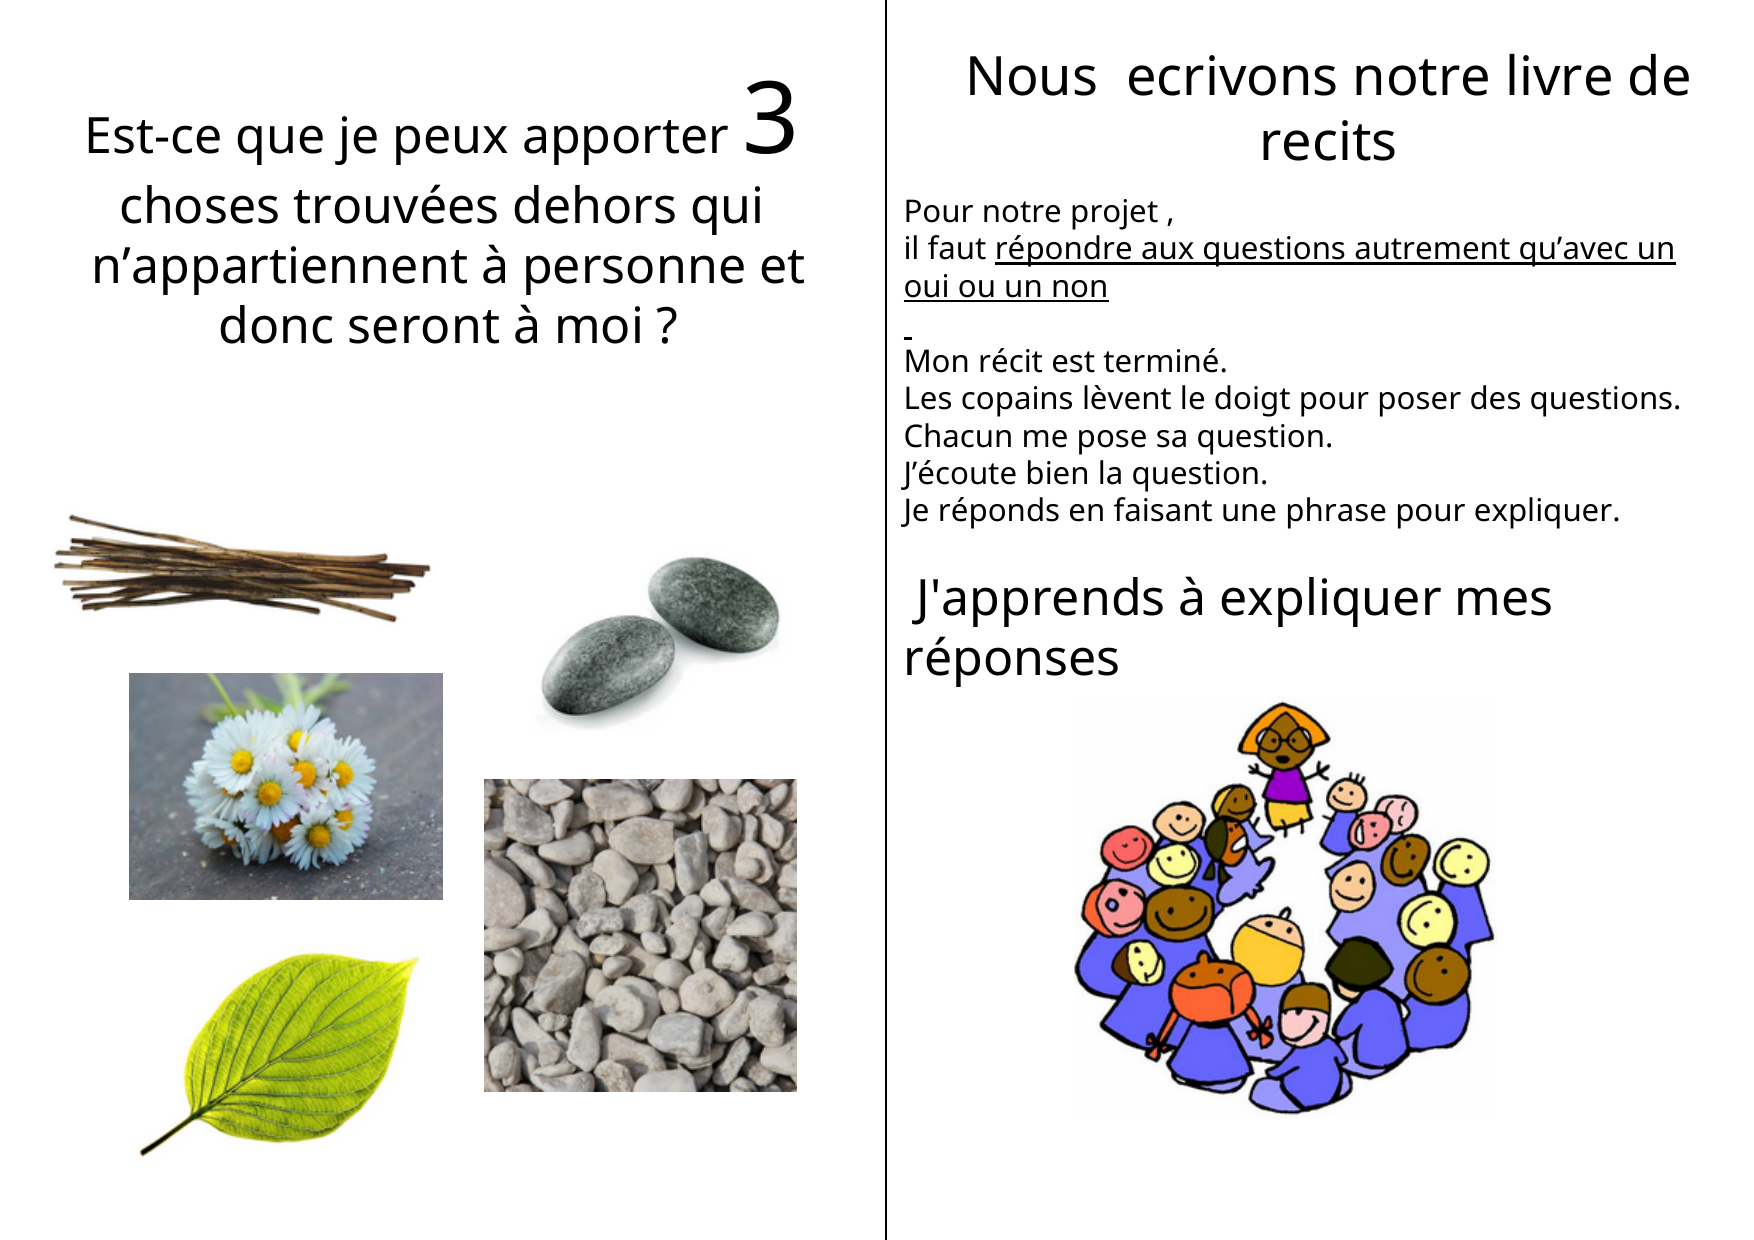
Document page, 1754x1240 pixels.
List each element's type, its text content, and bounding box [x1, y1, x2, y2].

text_box Est-ce que je peux apporter 3 choses trouvées dehors qui n’appartiennent à personne et donc seront à moi ? [47, 47, 851, 1205]
text_box Pour notre projet , il faut répondre aux questions autrement qu’avec un oui ou un non Mon récit est terminé. Les copains lèvent le doigt pour poser des questions. Chacun me pose sa question. J’écoute bien la question. Je réponds en faisant une phrase pour expliquer. J'apprends à expliquer mes réponses [897, 147, 1725, 1217]
picture [507, 531, 821, 749]
picture [106, 933, 419, 1166]
picture [47, 507, 438, 630]
picture [1074, 696, 1497, 1119]
picture [129, 673, 443, 900]
text_box Nous ecrivons notre livre de recits [909, 35, 1748, 334]
picture [484, 779, 797, 1092]
